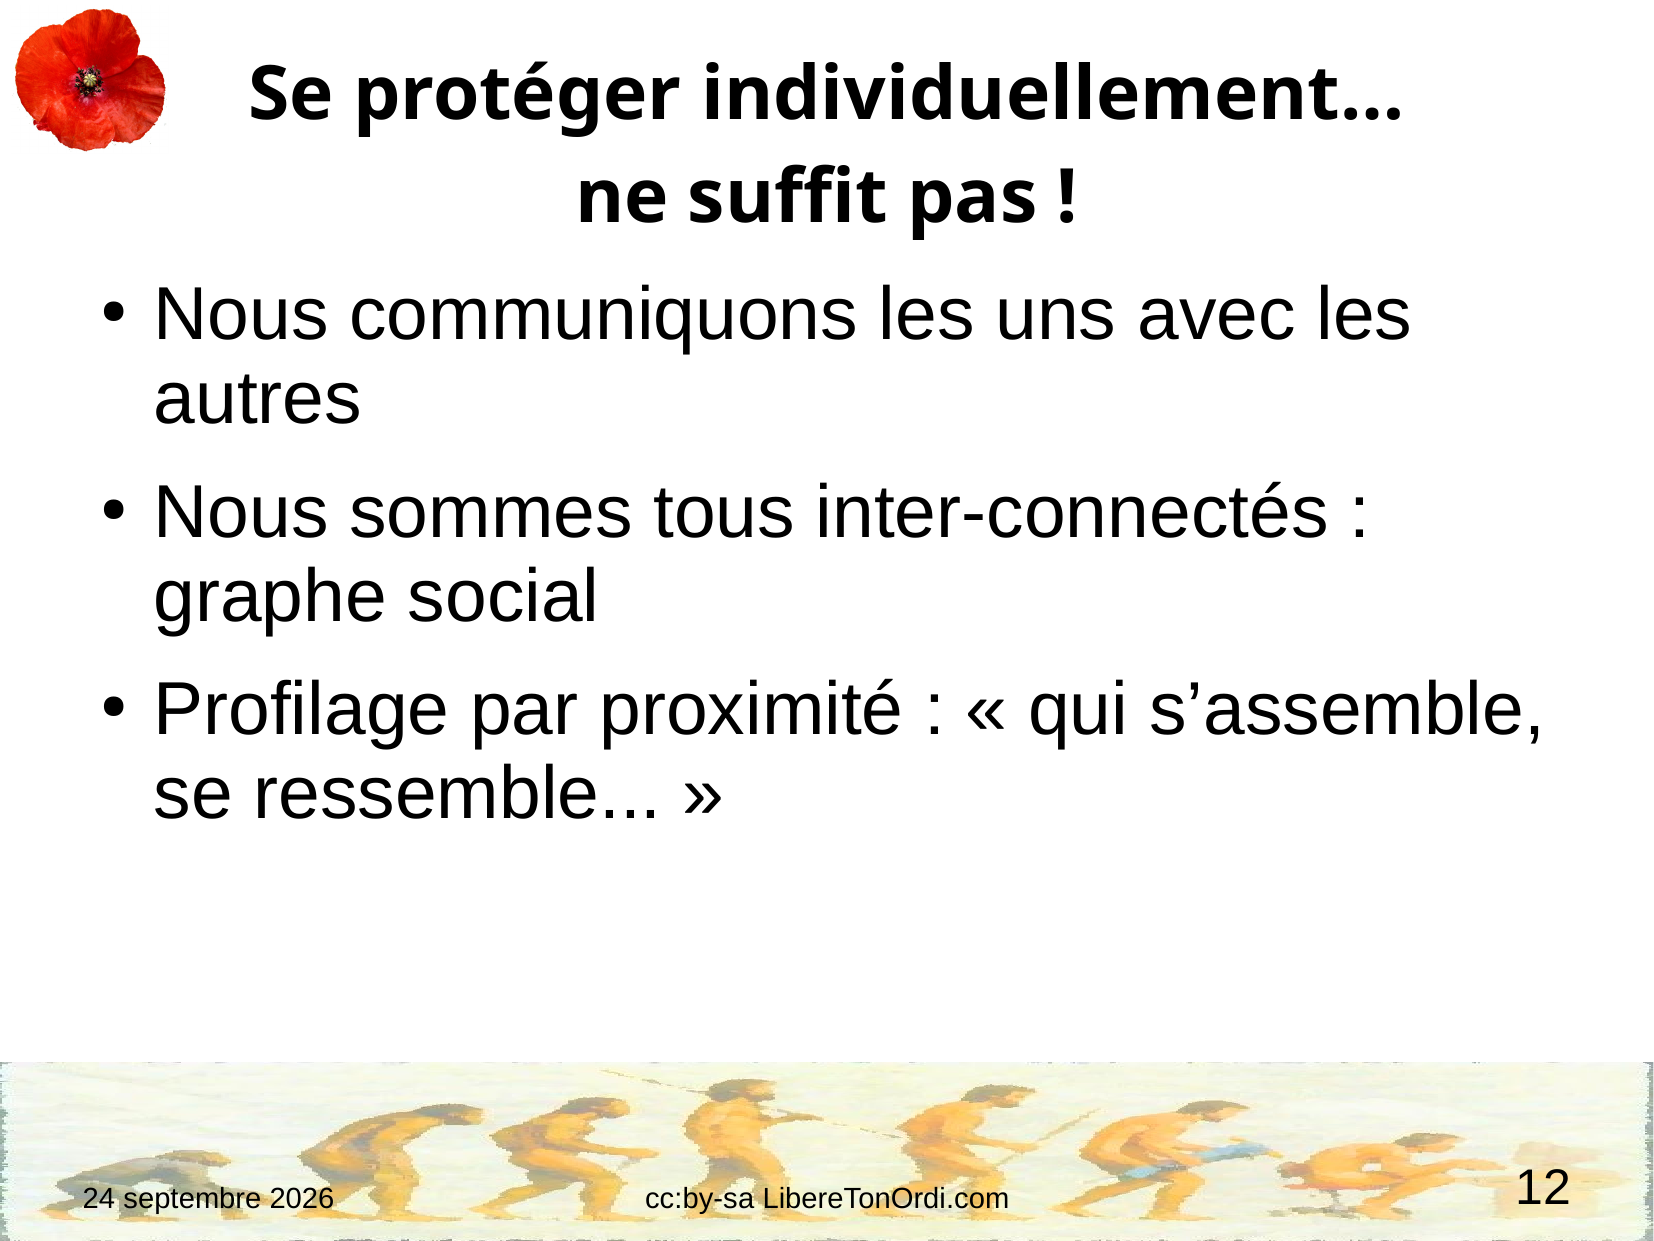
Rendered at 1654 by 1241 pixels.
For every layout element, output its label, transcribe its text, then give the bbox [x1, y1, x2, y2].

title Se protéger individuellement… ne suffit pas ! [82, 55, 1571, 228]
picture [0, 1062, 1654, 1241]
picture [11, 5, 169, 154]
list Nous communiquons les uns avec les autres Nous sommes tous inter-connectés : graphe social Profilage par proximité : « qui s’assemble, se ressemble... » [82, 271, 1571, 1063]
